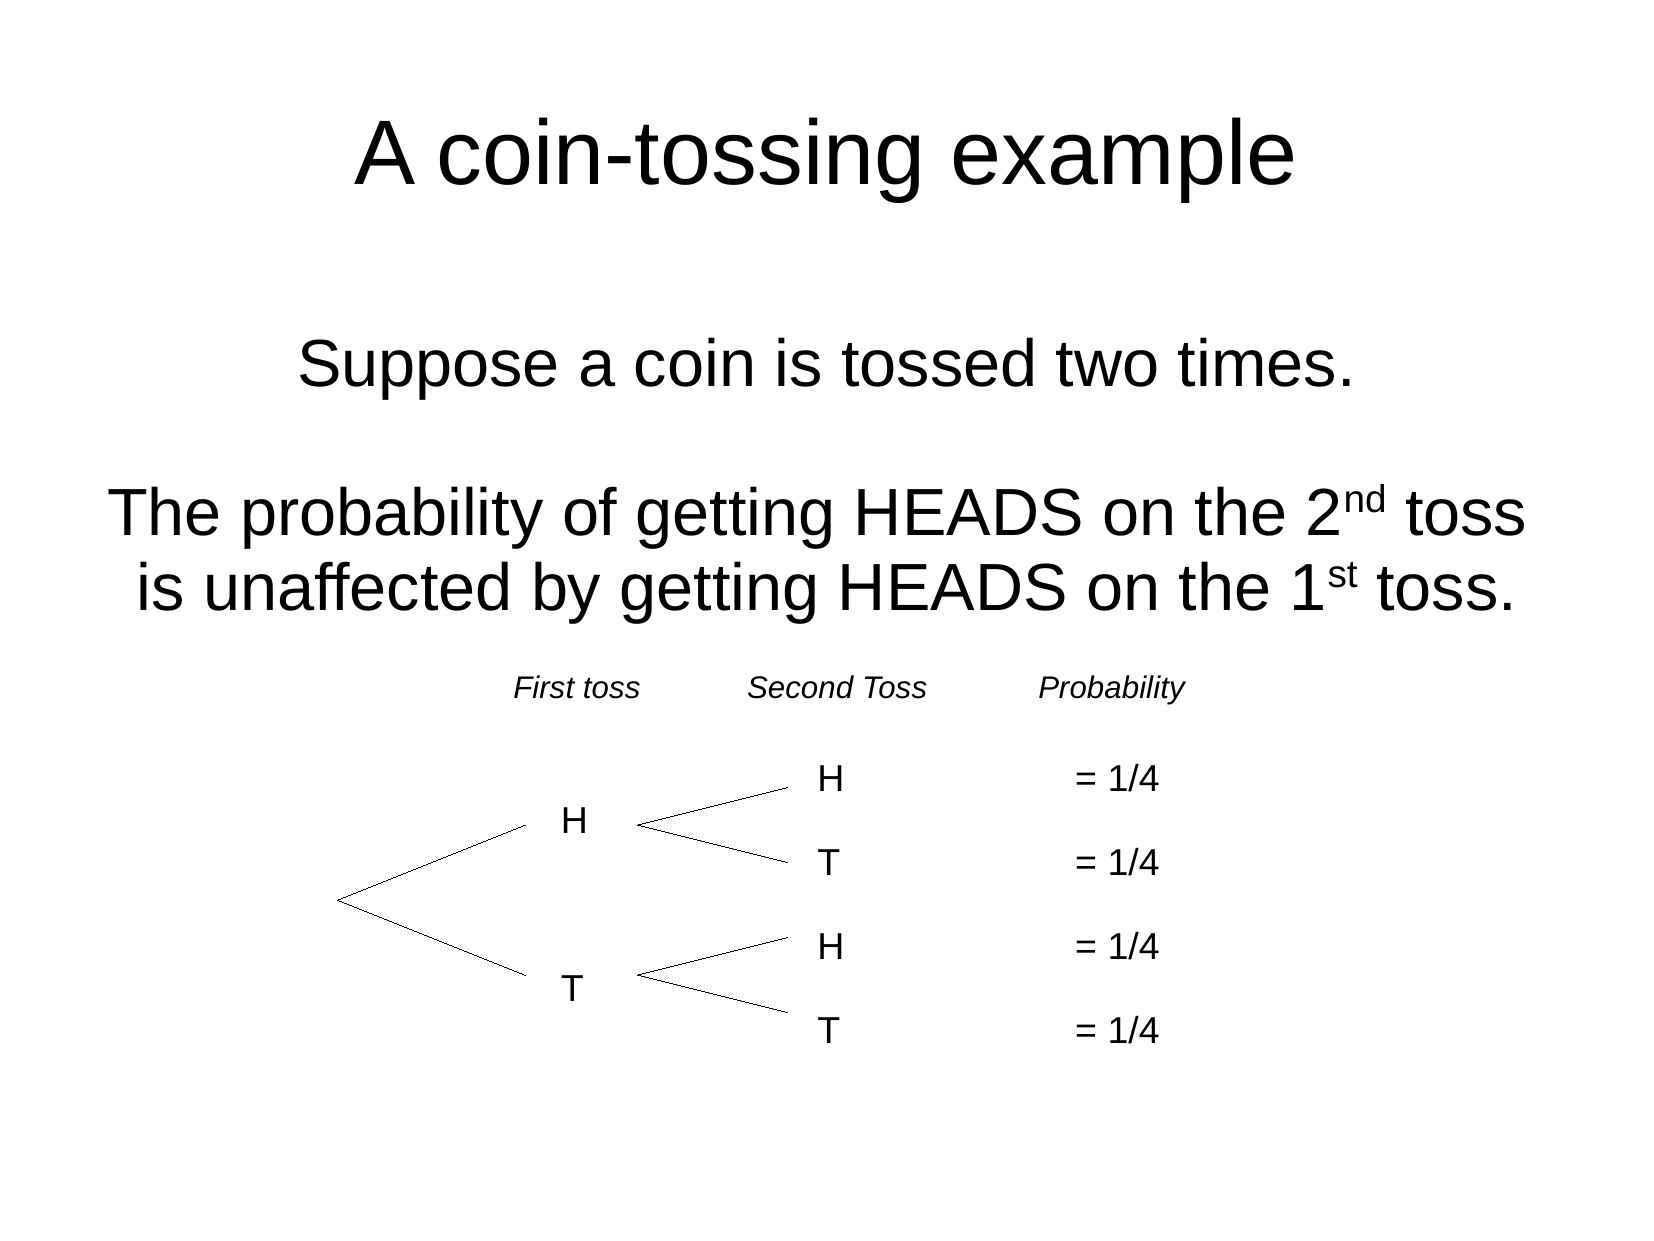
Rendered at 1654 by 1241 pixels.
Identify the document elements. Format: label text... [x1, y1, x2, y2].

text_box First toss Second Toss Probability [498, 662, 1201, 713]
title A coin-tossing example [82, 49, 1571, 257]
subtitle Suppose a coin is tossed two times. The probability of getting HEADS on the 2nd toss is unaffected by getting HEADS on the 1st toss. [82, 297, 1571, 1102]
text_box H = 1/4 H T = 1/4 H = 1/4 T T = 1/4 [525, 750, 1175, 1059]
